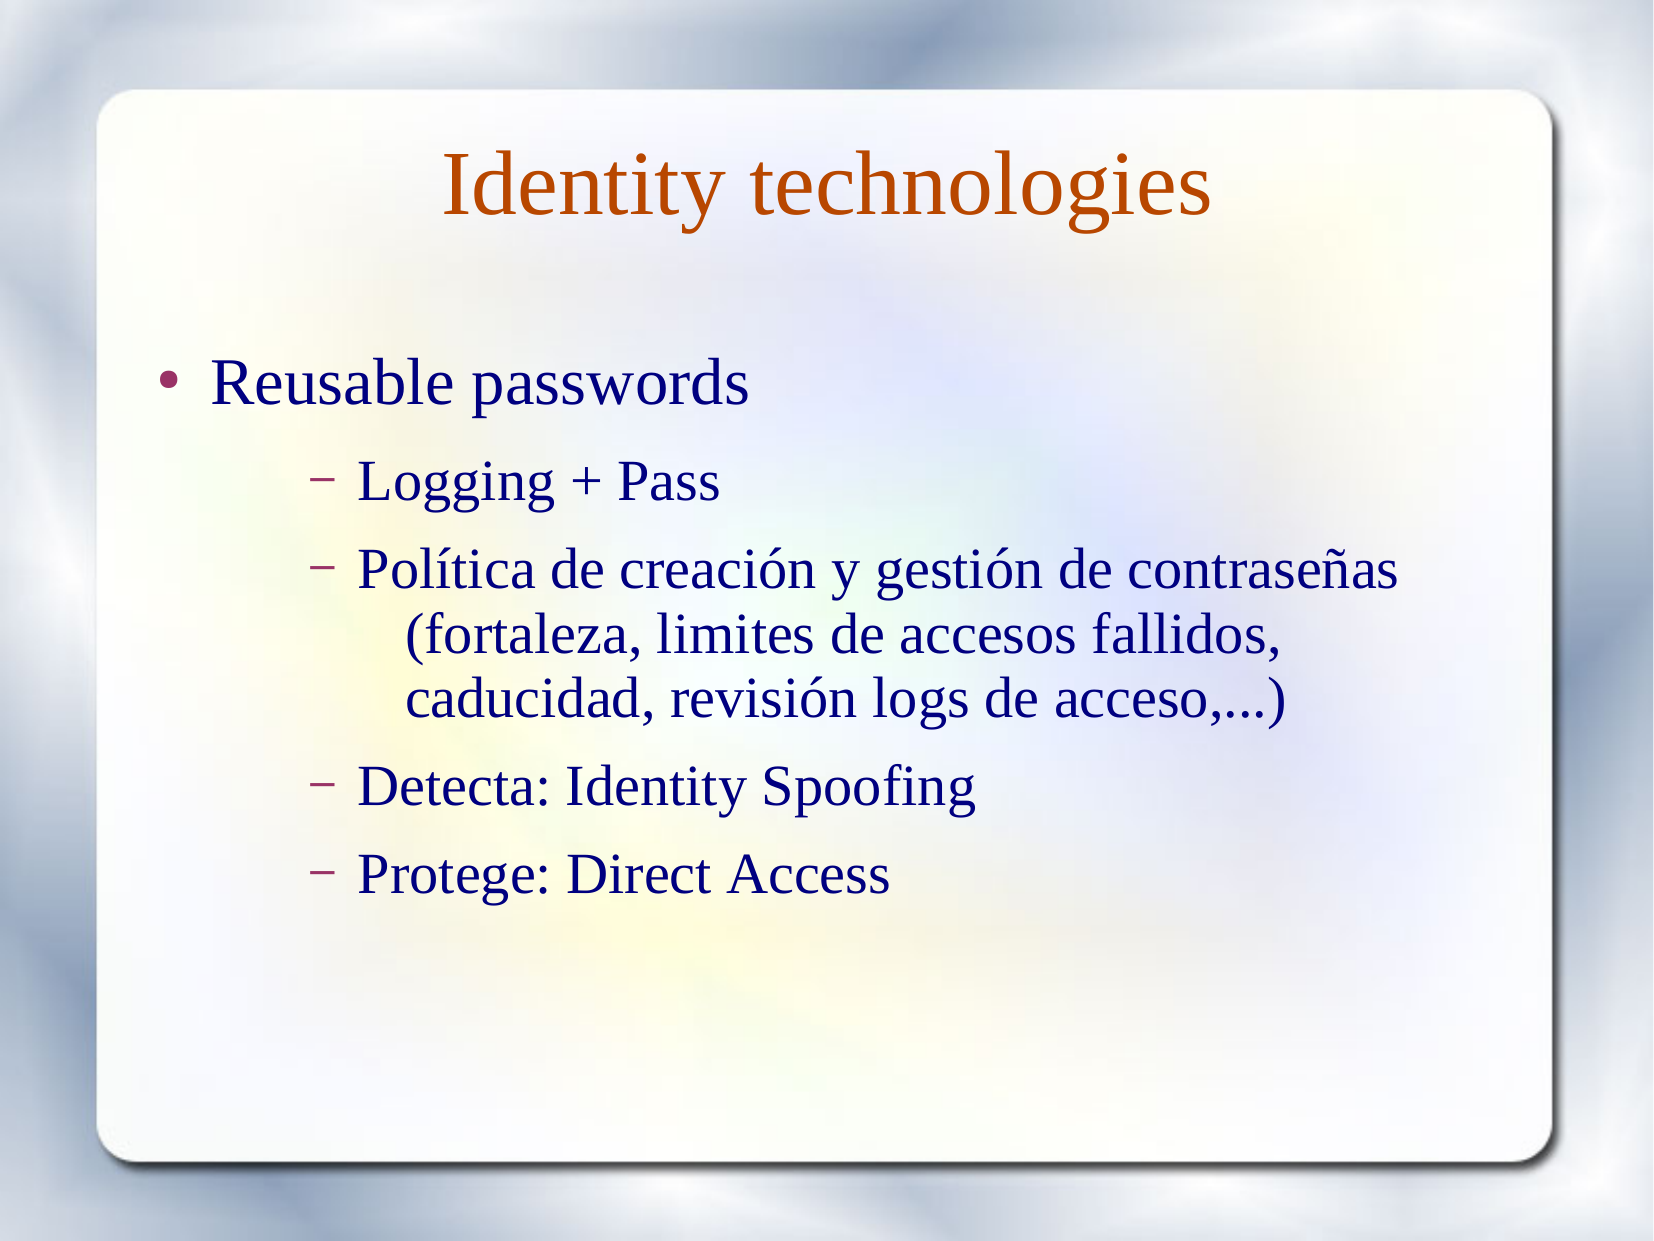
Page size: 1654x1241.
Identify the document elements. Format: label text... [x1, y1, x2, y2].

title Identity technologies [121, 132, 1534, 235]
picture [0, 0, 1654, 1241]
list Reusable passwords Logging + Pass Política de creación y gestión de contraseñas (fortaleza, limites de accesos fallidos, caducidad, revisión logs de acceso,...) Detecta: Identity Spoofing Protege: Direct Access [121, 344, 1534, 1149]
